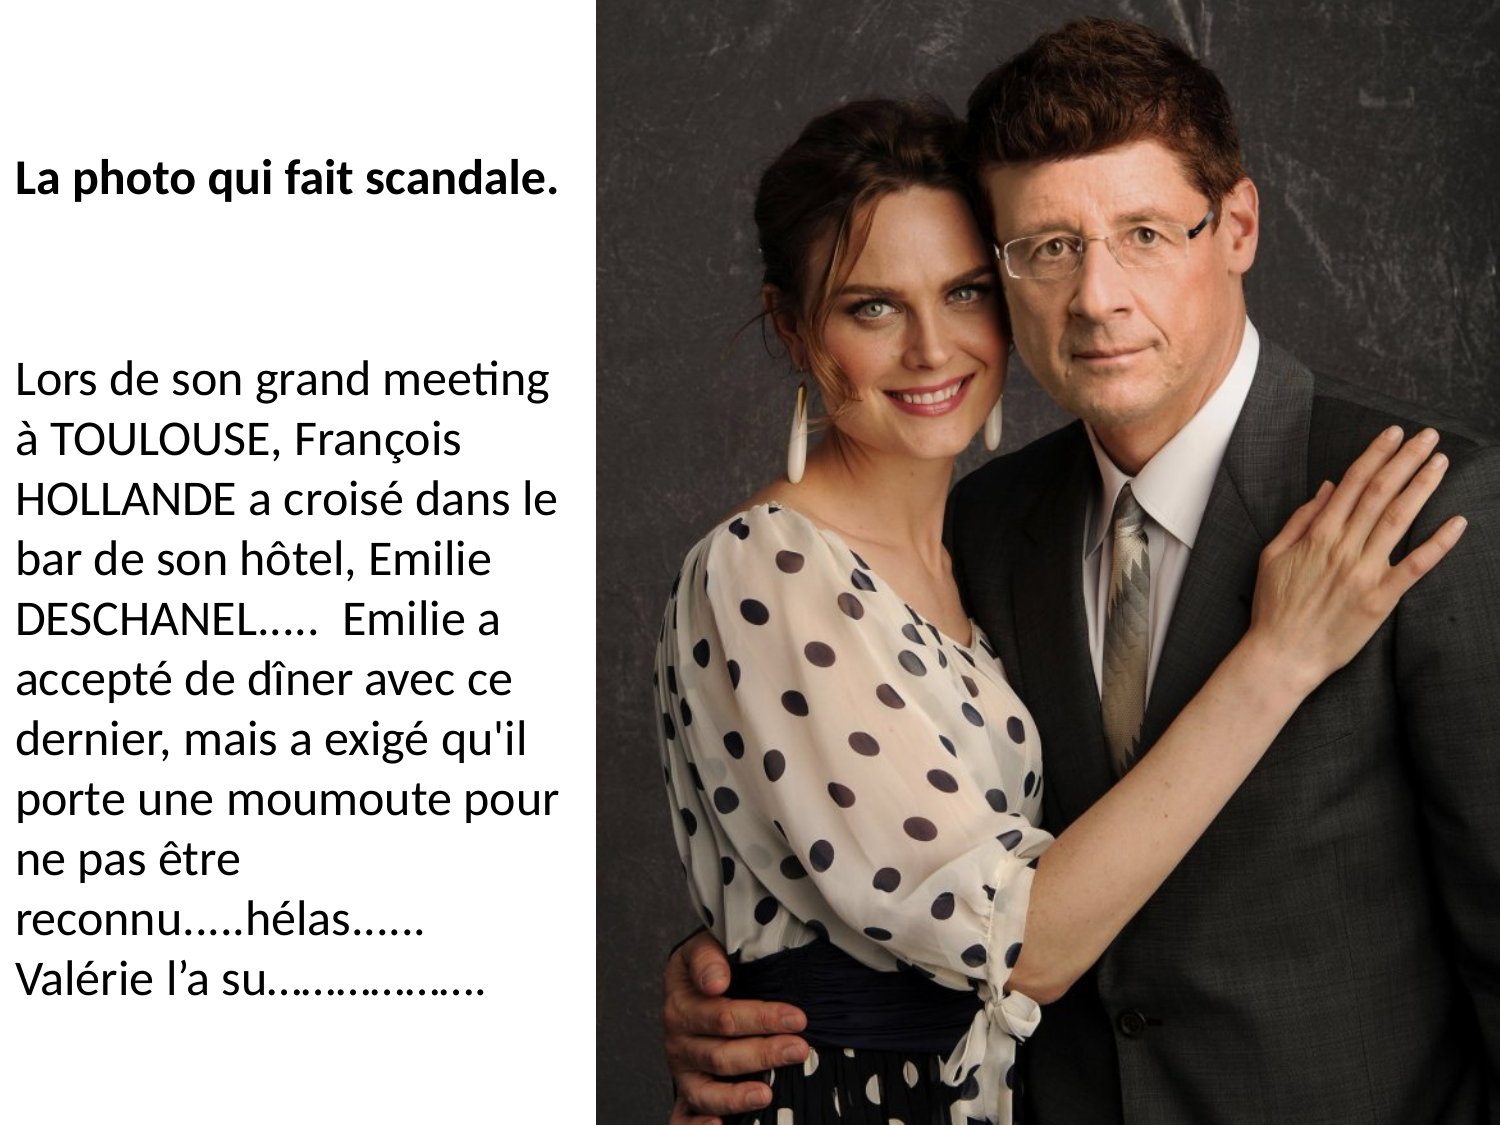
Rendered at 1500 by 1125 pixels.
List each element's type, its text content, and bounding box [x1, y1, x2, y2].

text_box La photo qui fait scandale. [0, 137, 575, 212]
picture [596, 0, 1500, 1125]
text_box Lors de son grand meeting à TOULOUSE, François HOLLANDE a croisé dans le bar de son hôtel, Emilie DESCHANEL..... Emilie a accepté de dîner avec ce dernier, mais a exigé qu'il porte une moumoute pour ne pas être reconnu.....hélas...... Valérie l’a su………………. [0, 338, 596, 1013]
